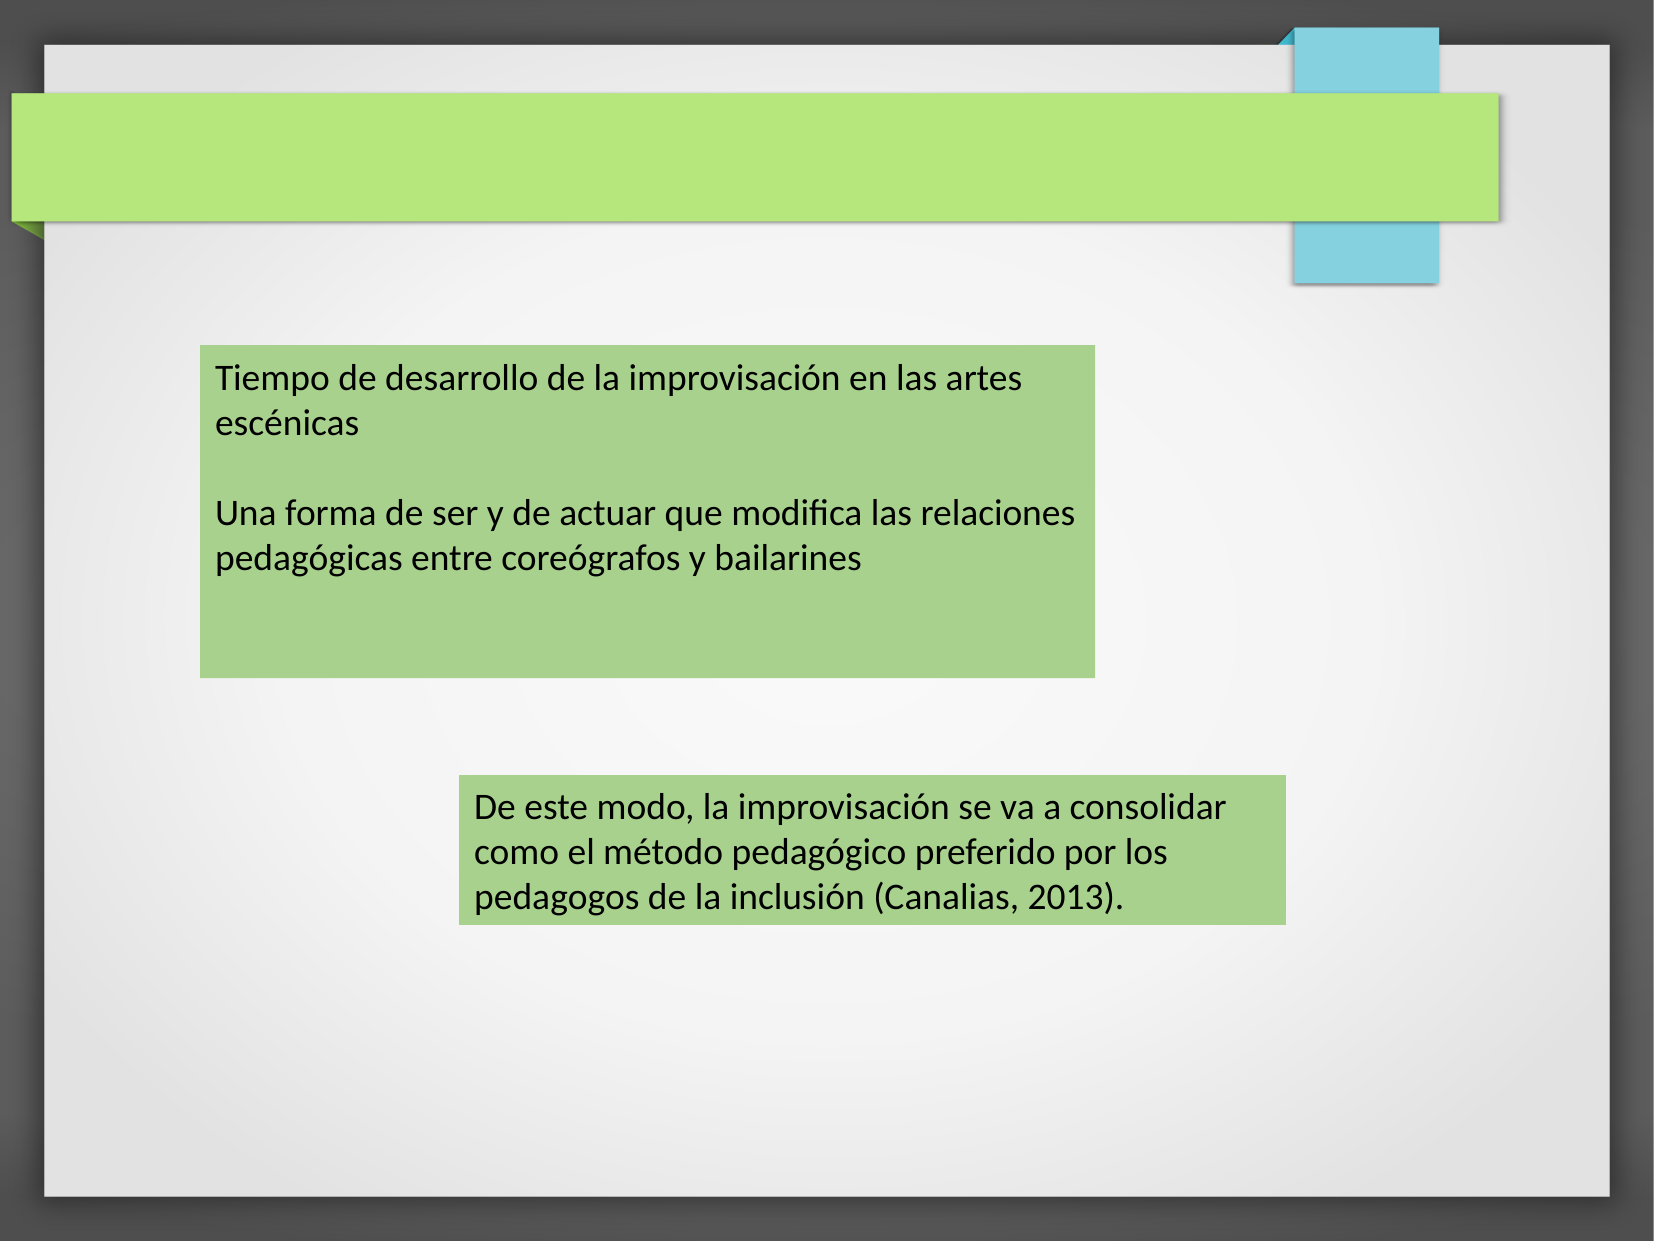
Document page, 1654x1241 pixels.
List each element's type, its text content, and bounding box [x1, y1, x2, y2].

text_box Tiempo de desarrollo de la improvisación en las artes escénicas Una forma de ser y de actuar que modifica las relaciones pedagógicas entre coreógrafos y bailarines [200, 345, 1096, 679]
text_box De este modo, la improvisación se va a consolidar como el método pedagógico preferido por los pedagogos de la inclusión (Canalias, 2013). [459, 775, 1286, 925]
